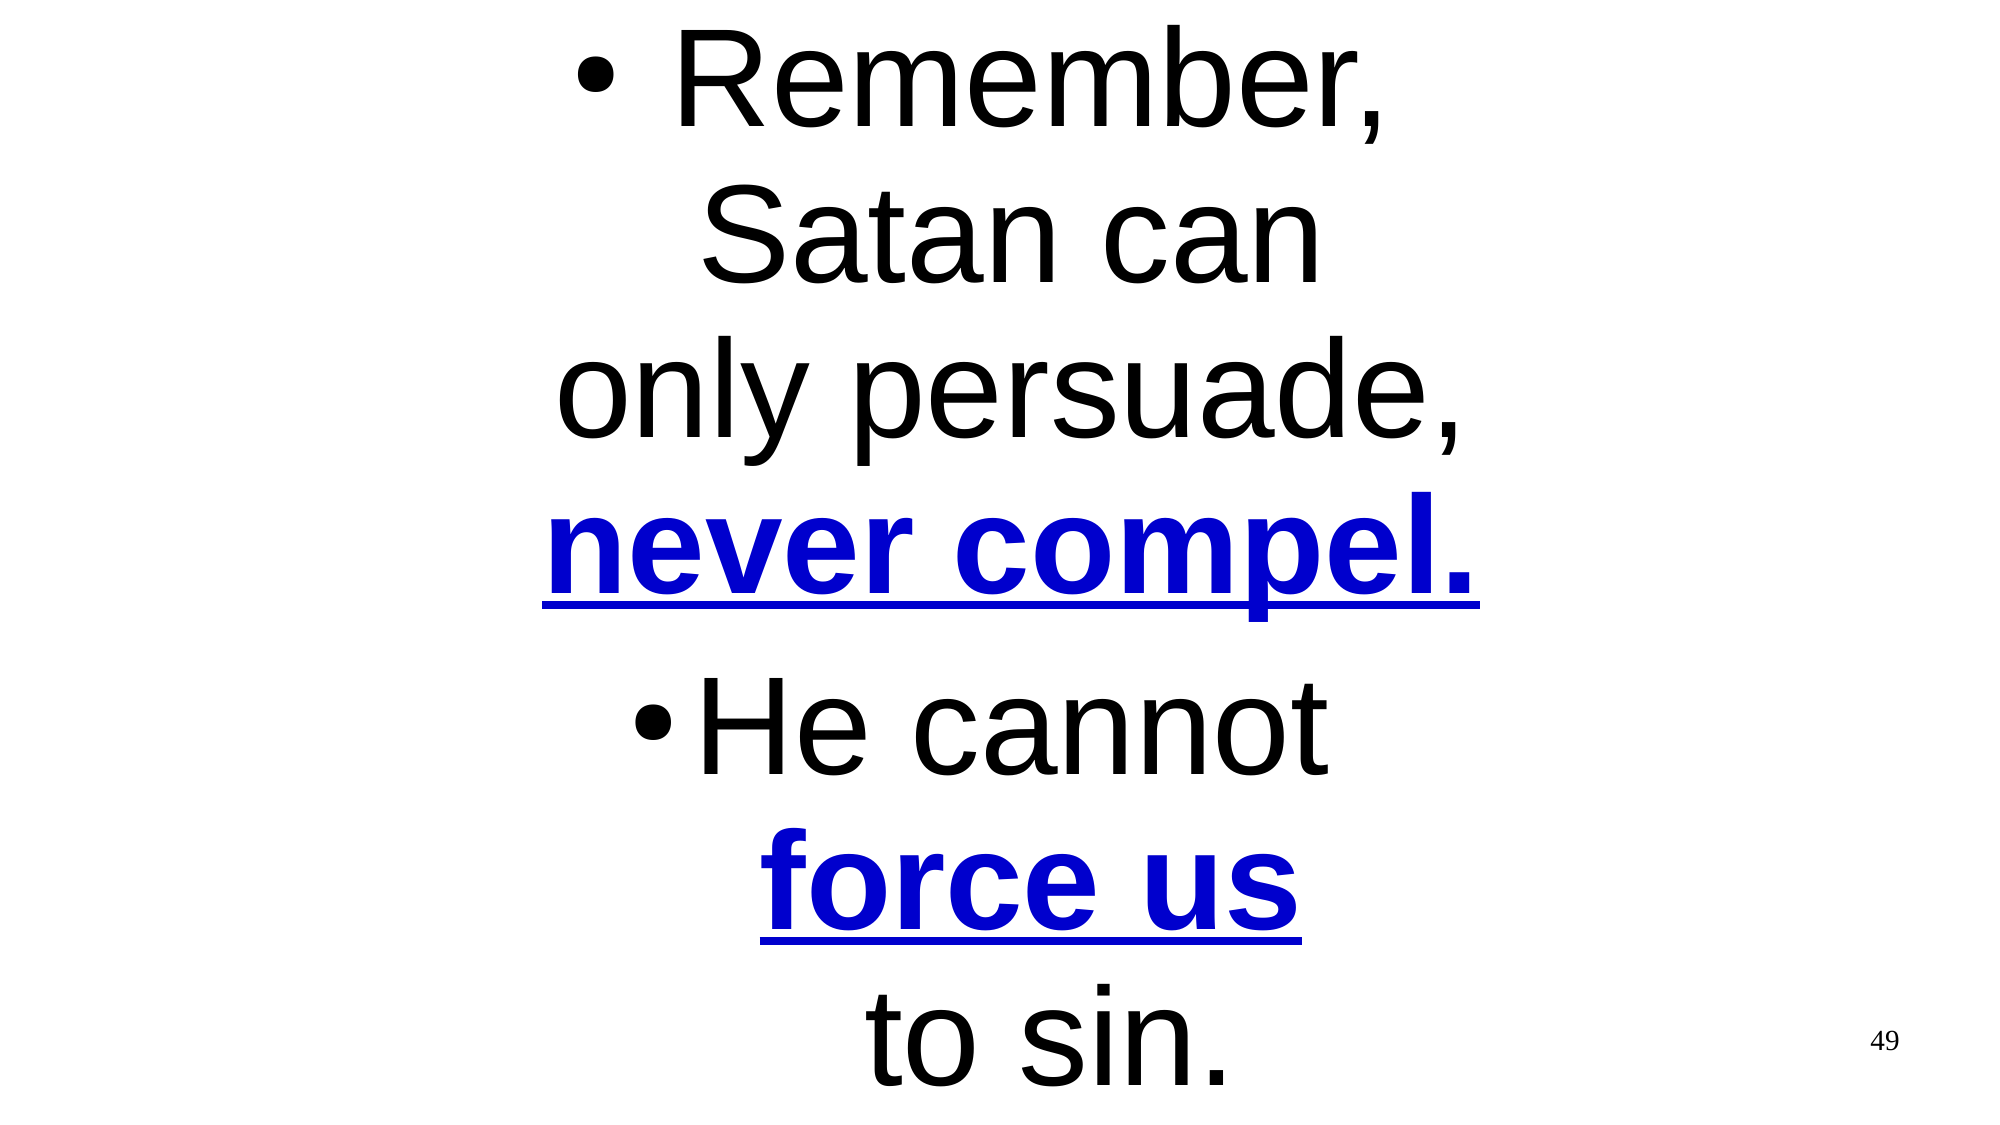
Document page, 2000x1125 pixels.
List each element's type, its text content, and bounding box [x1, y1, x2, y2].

list Remember, Satan can only persuade, never compel. He cannot force us to sin. [0, 0, 1996, 1123]
